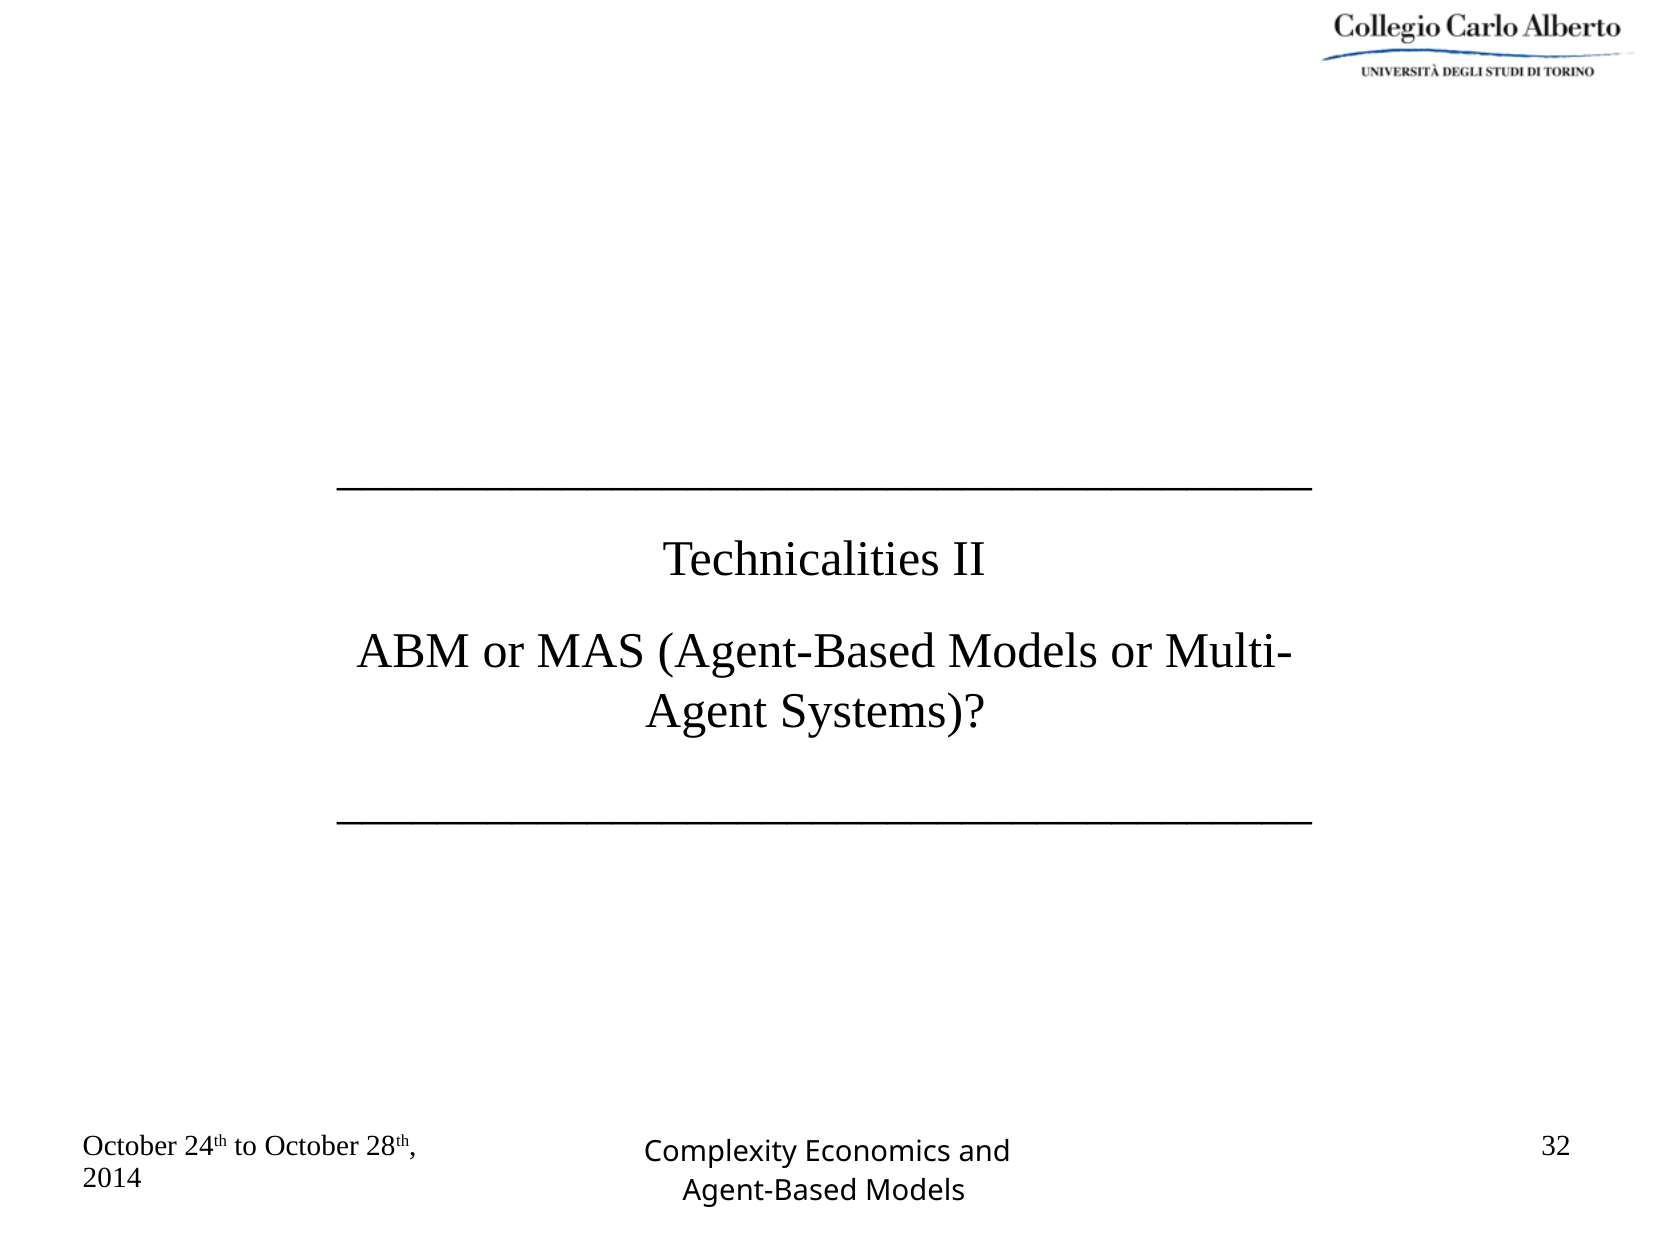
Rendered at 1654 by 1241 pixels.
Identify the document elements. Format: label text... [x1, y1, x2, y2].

text_box _______________________________________ Technicalities II ABM or MAS (Agent-Based Models or Multi-Agent Systems)? _______________________________________ [290, 426, 1341, 837]
picture [1312, 0, 1645, 92]
